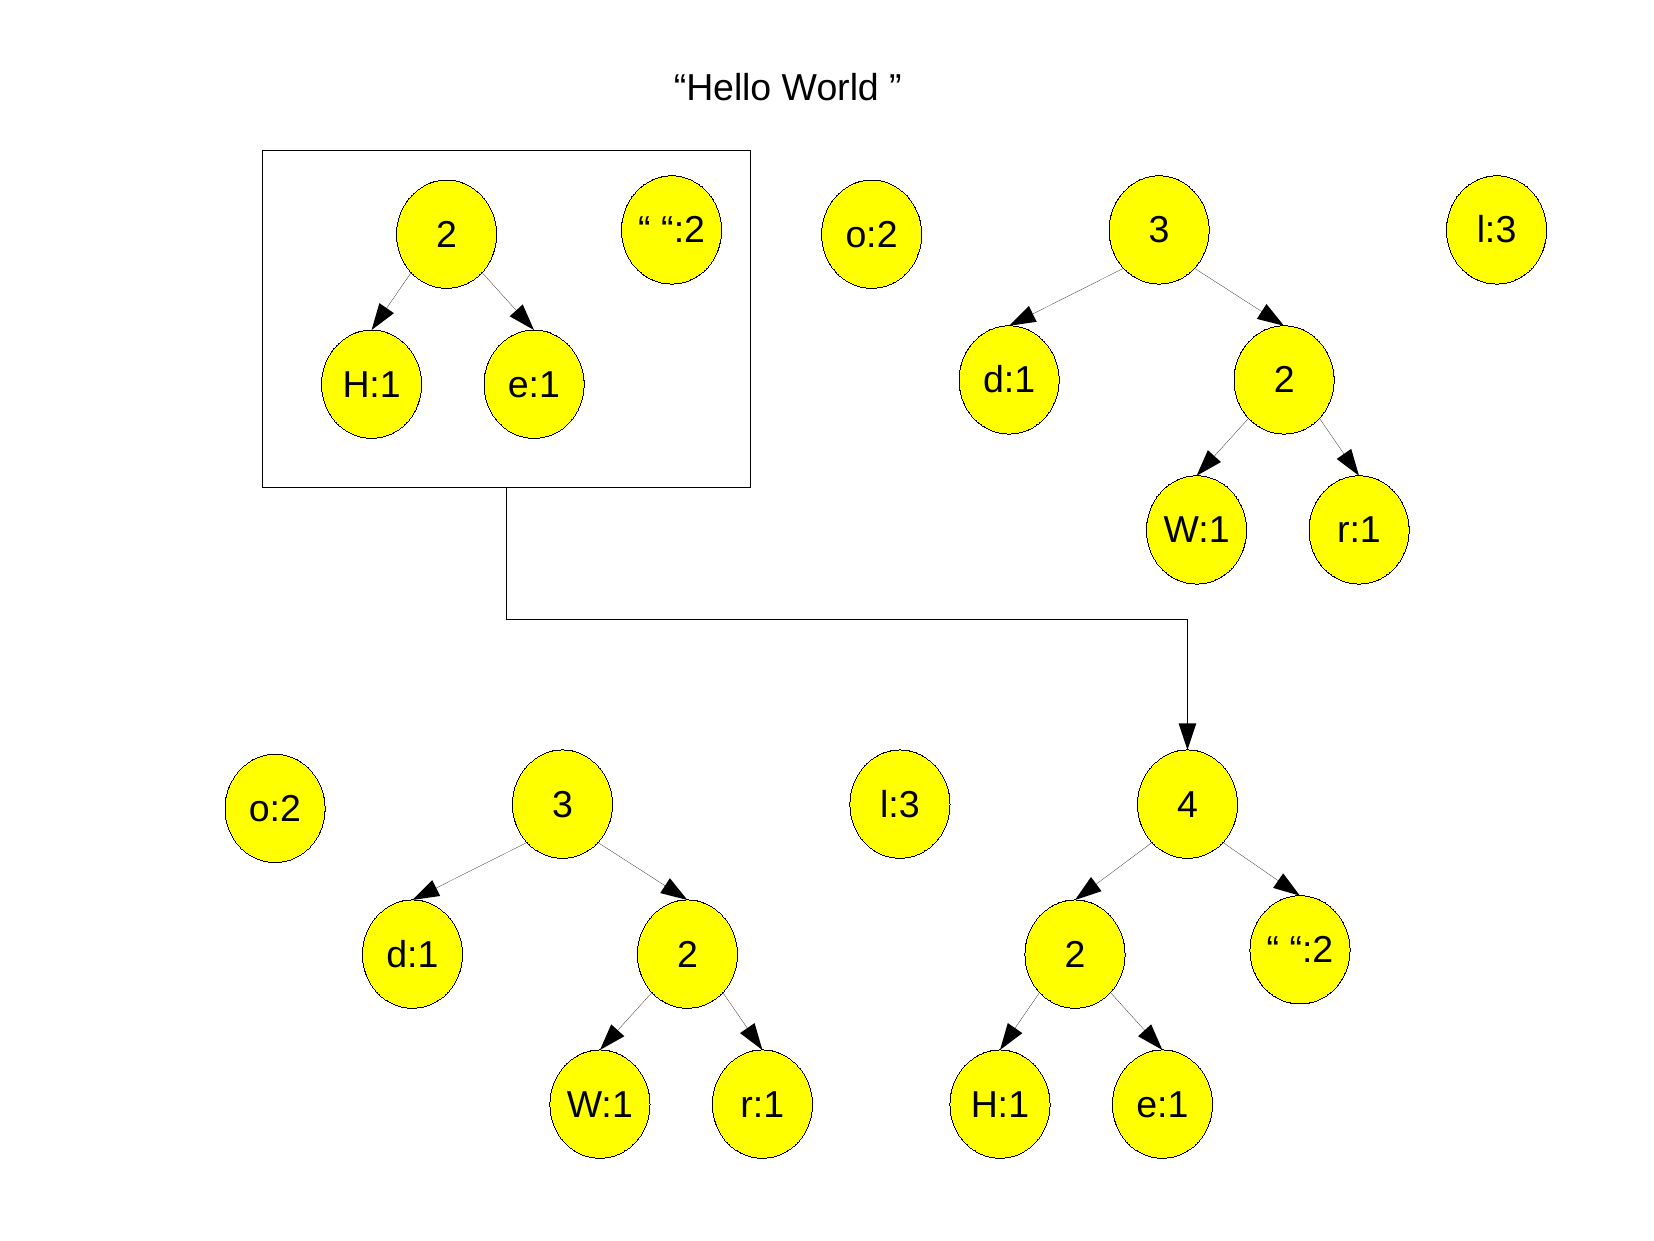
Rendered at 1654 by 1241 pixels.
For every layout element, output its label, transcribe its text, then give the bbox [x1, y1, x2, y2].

text_box 2 [637, 899, 738, 1009]
text_box H:1 [949, 1049, 1051, 1159]
text_box 3 [1109, 175, 1210, 285]
text_box W:1 [1146, 475, 1247, 585]
text_box d:1 [959, 325, 1060, 435]
text_box r:1 [712, 1049, 813, 1159]
text_box “Hello World ” [659, 59, 953, 118]
text_box 3 [512, 749, 613, 859]
text_box 2 [1024, 899, 1126, 1009]
text_box l:3 [849, 749, 951, 859]
text_box 2 [1234, 325, 1335, 435]
text_box [262, 150, 751, 488]
text_box o:2 [225, 754, 326, 863]
text_box r:1 [1309, 475, 1410, 585]
text_box e:1 [1112, 1049, 1213, 1159]
text_box W:1 [549, 1049, 651, 1159]
text_box o:2 [821, 180, 922, 289]
text_box l:3 [1446, 175, 1547, 285]
text_box 4 [1137, 749, 1238, 859]
text_box “ “:2 [1249, 895, 1351, 1004]
text_box d:1 [362, 899, 463, 1009]
